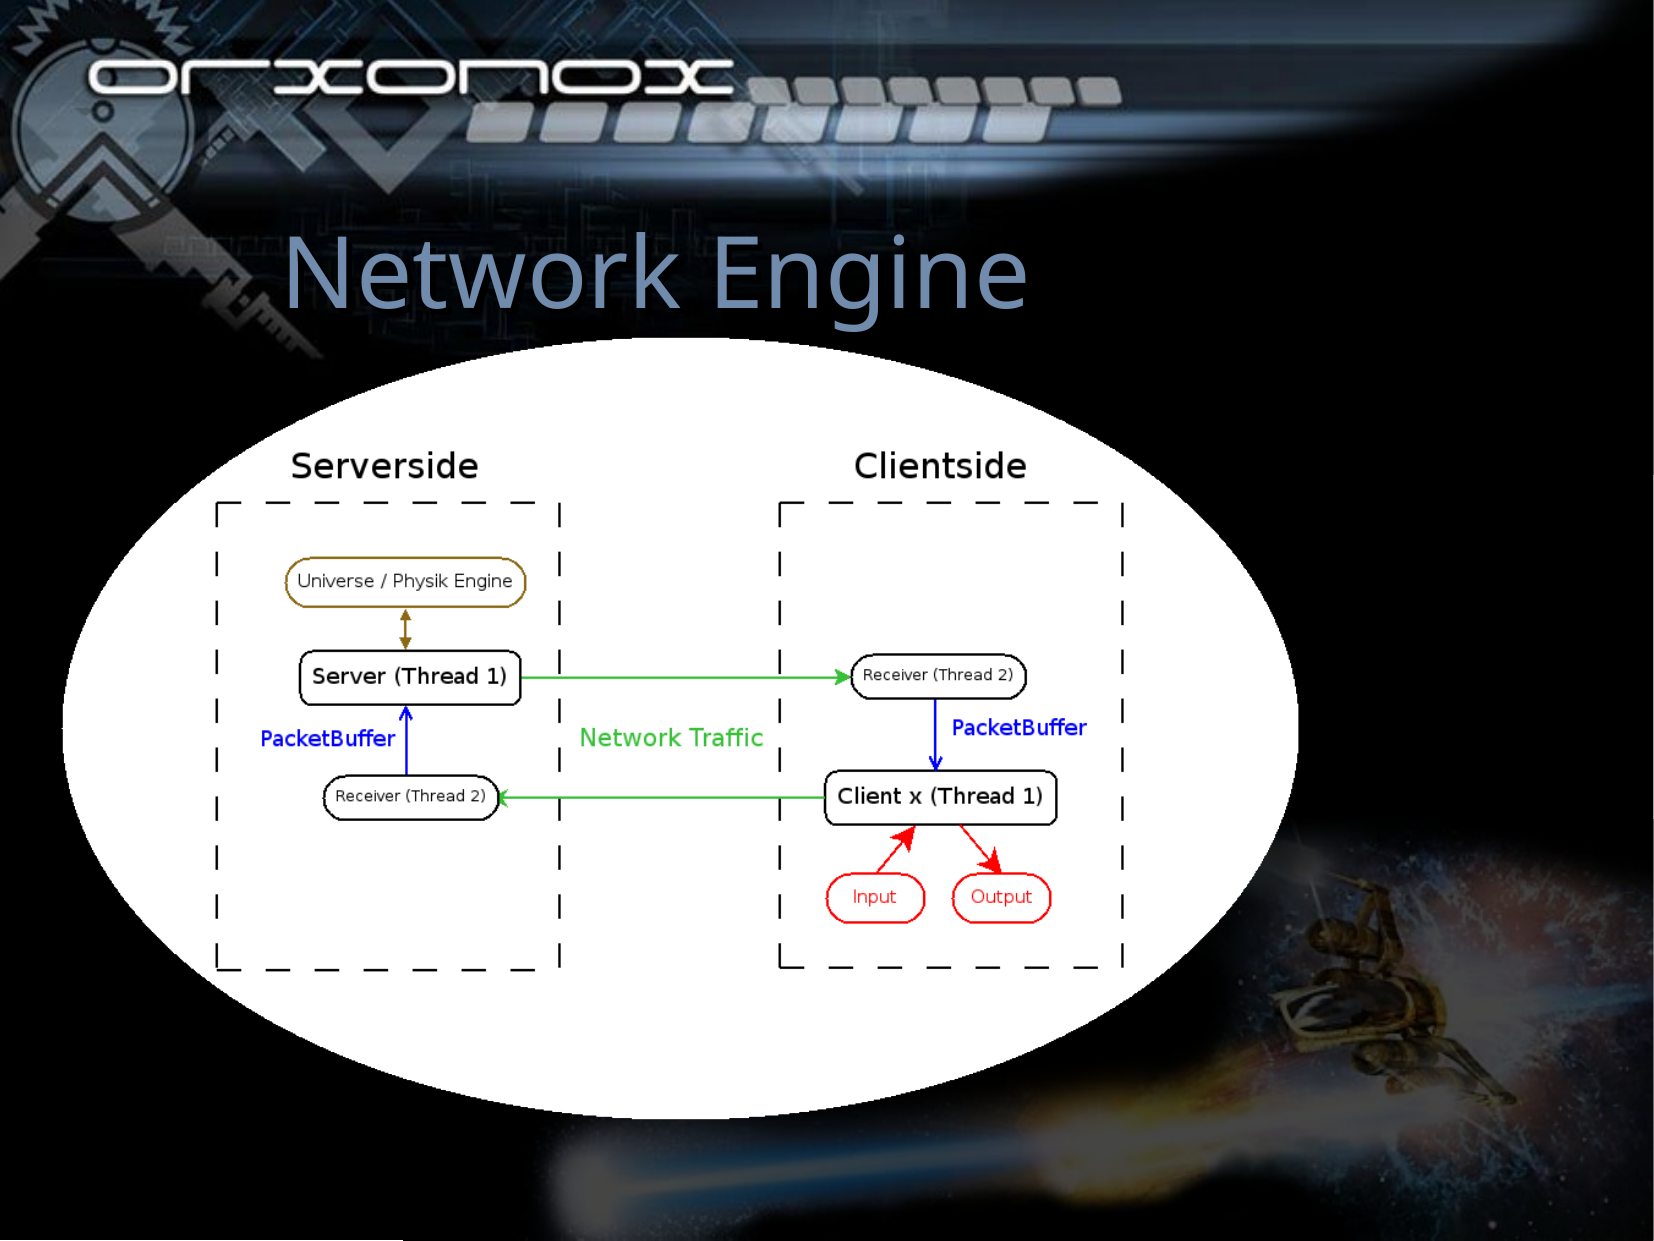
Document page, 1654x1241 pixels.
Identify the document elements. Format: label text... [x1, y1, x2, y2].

picture [0, 0, 1654, 1241]
text_box Network Engine [265, 194, 1241, 322]
